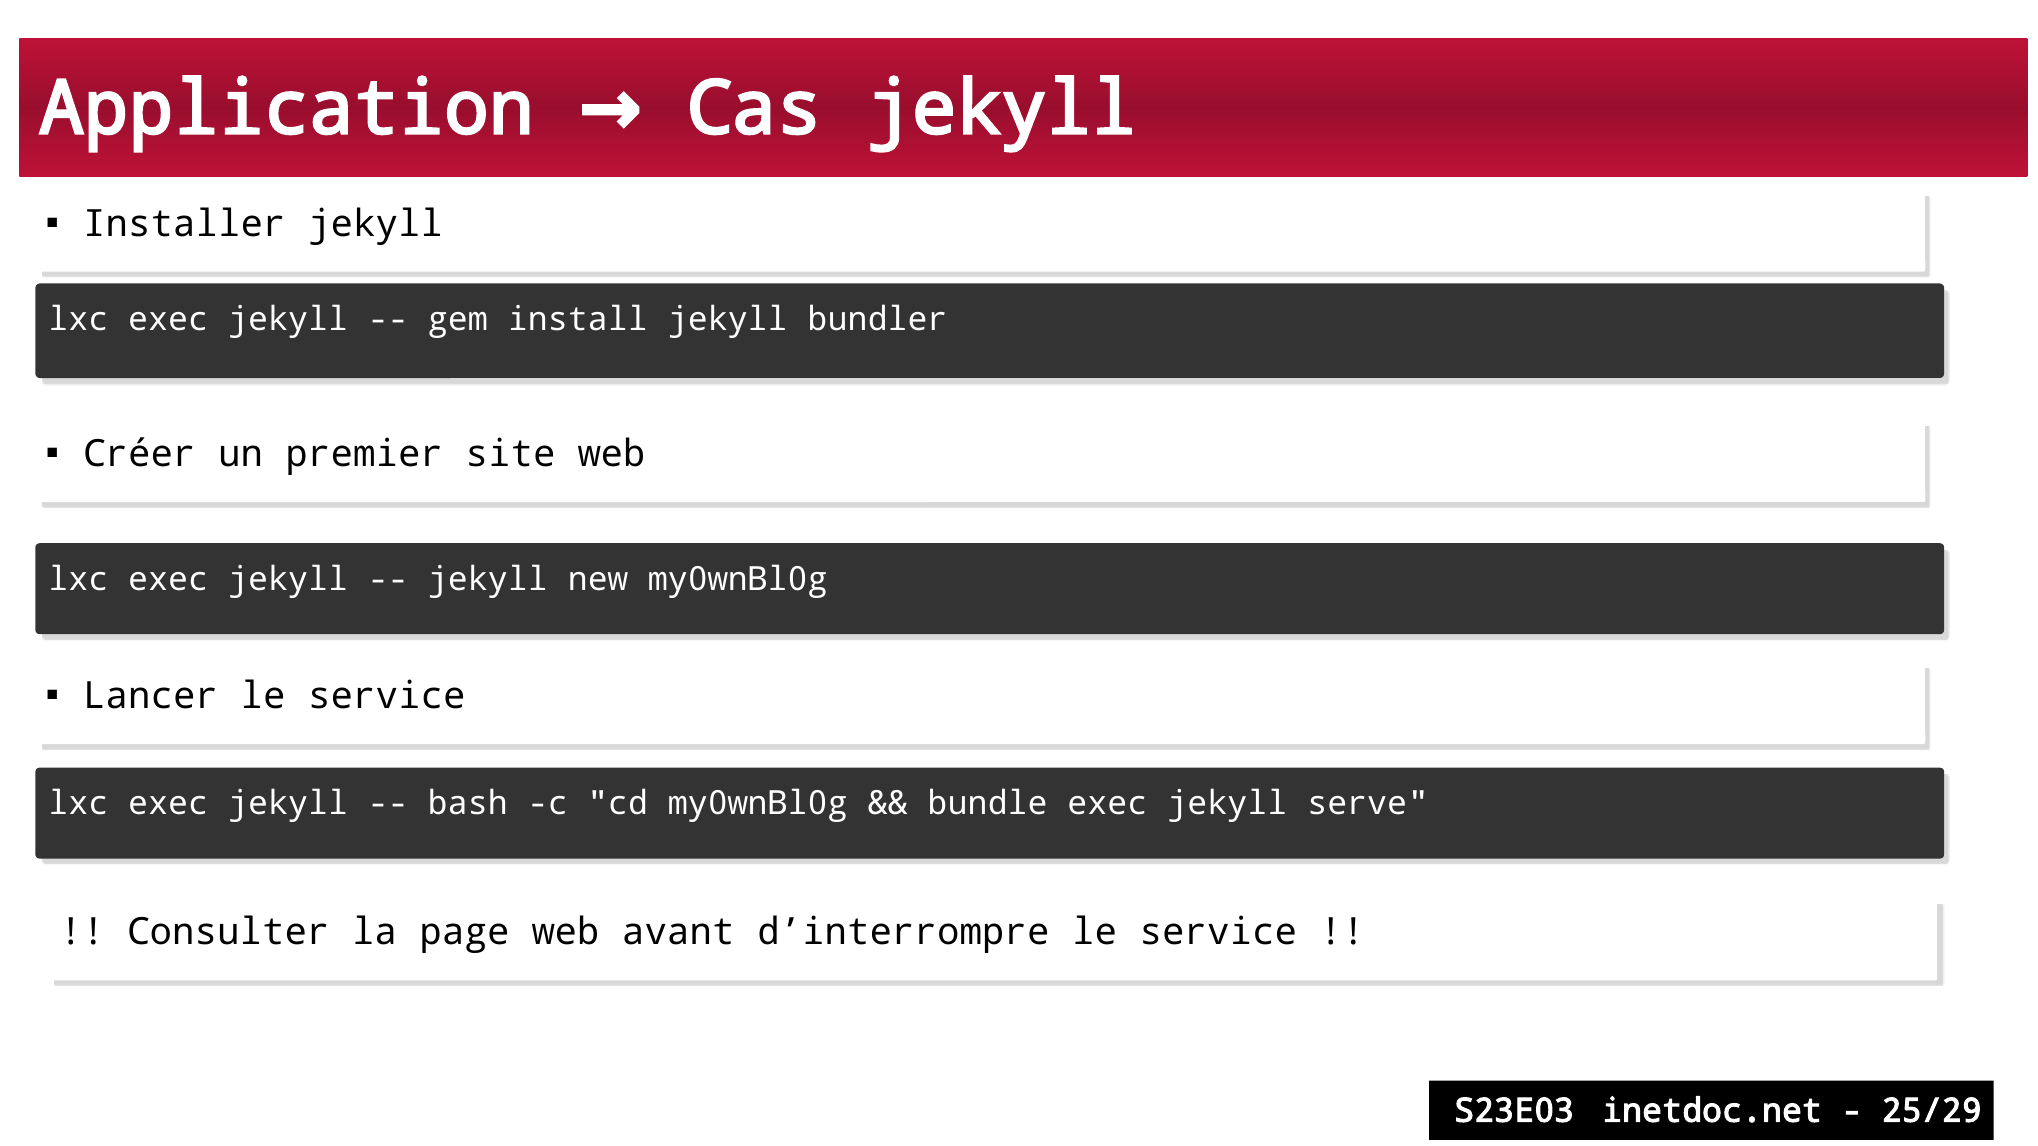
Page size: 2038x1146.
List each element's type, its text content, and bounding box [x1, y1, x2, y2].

text_box lxc exec jekyll -- jekyll new my0wnBl0g [35, 543, 1945, 635]
text_box Application → Cas jekyll [19, 38, 2028, 177]
text_box Installer jekyll [35, 188, 1926, 272]
text_box S23E03 inetdoc.net - <numéro>/29 [1429, 1080, 1994, 1140]
text_box lxc exec jekyll -- bash -c "cd my0wnBl0g && bundle exec jekyll serve" [35, 767, 1945, 859]
text_box !! Consulter la page web avant d’interrompre le service !! [47, 897, 1938, 981]
text_box Créer un premier site web [35, 419, 1926, 503]
text_box Lancer le service [35, 661, 1926, 745]
text_box lxc exec jekyll -- gem install jekyll bundler [35, 283, 1945, 379]
